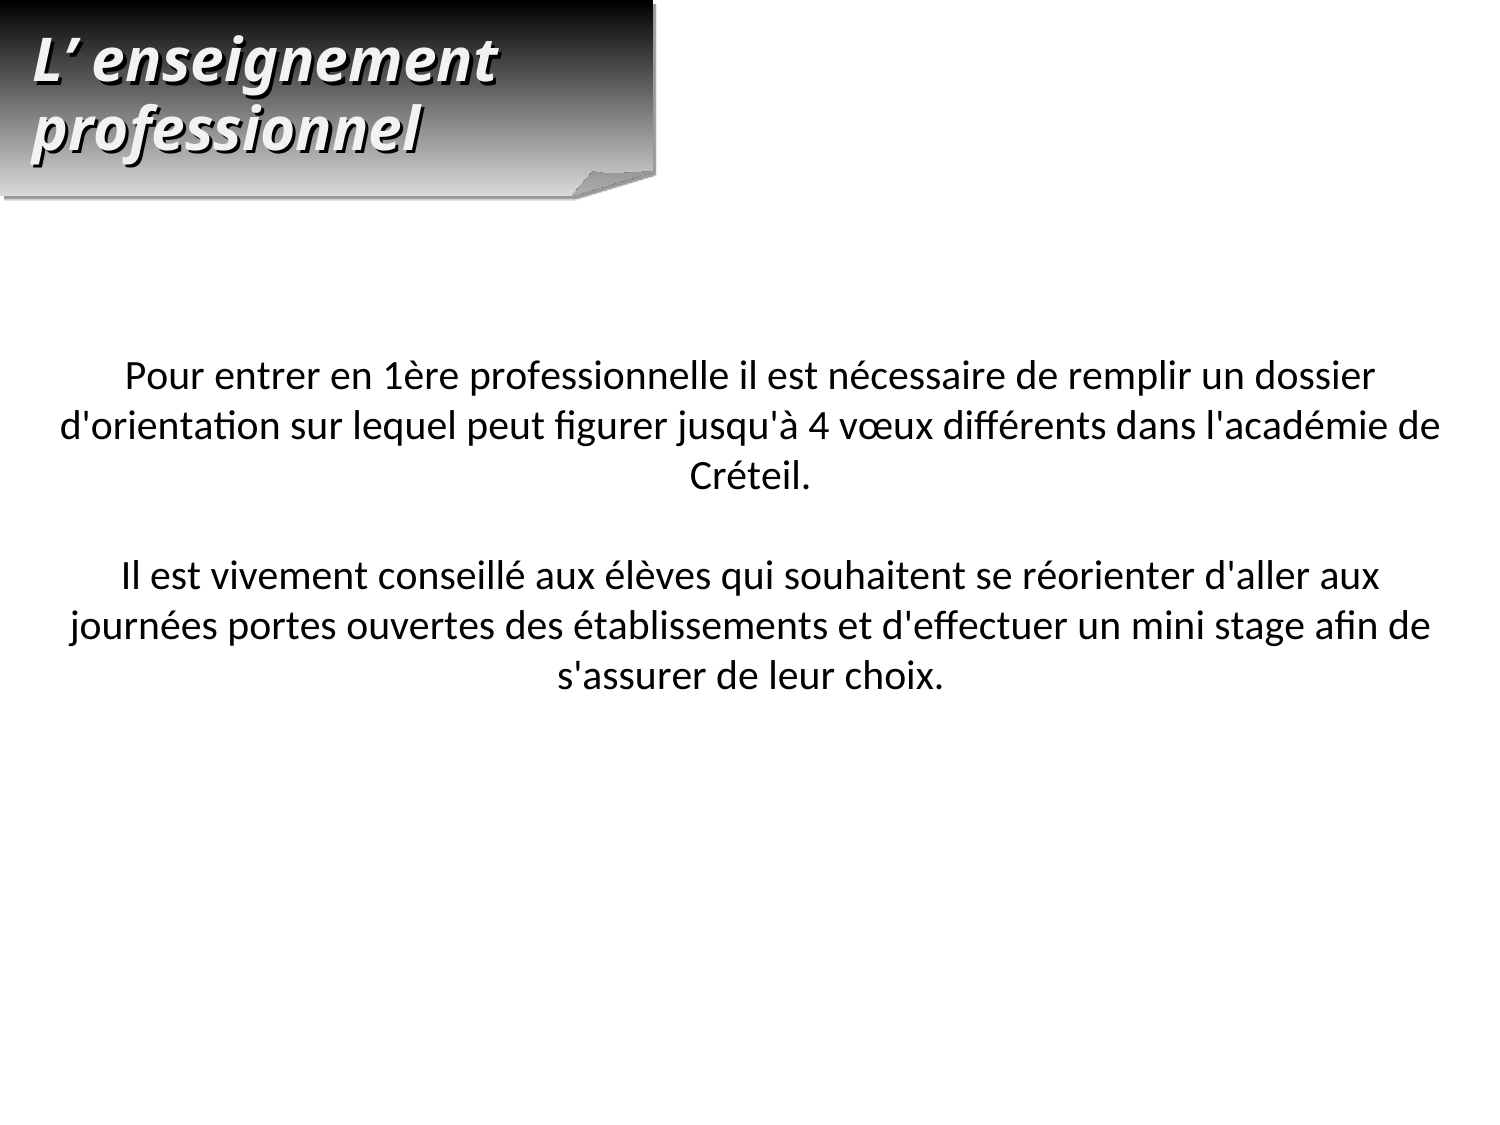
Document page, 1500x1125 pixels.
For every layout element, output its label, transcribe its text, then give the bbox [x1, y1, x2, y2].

text_box [0, 0, 654, 197]
text_box L’ enseignement professionnel [32, 26, 642, 165]
title Pour entrer en 1ère professionnelle il est nécessaire de remplir un dossier d'orientation sur lequel peut figurer jusqu'à 4 vœux différents dans l'académie de Créteil. Il est vivement conseillé aux élèves qui souhaitent se réorienter d'aller aux journées portes ouvertes des établissements et d'effectuer un mini stage afin de s'assurer de leur choix. [35, 82, 1467, 1063]
